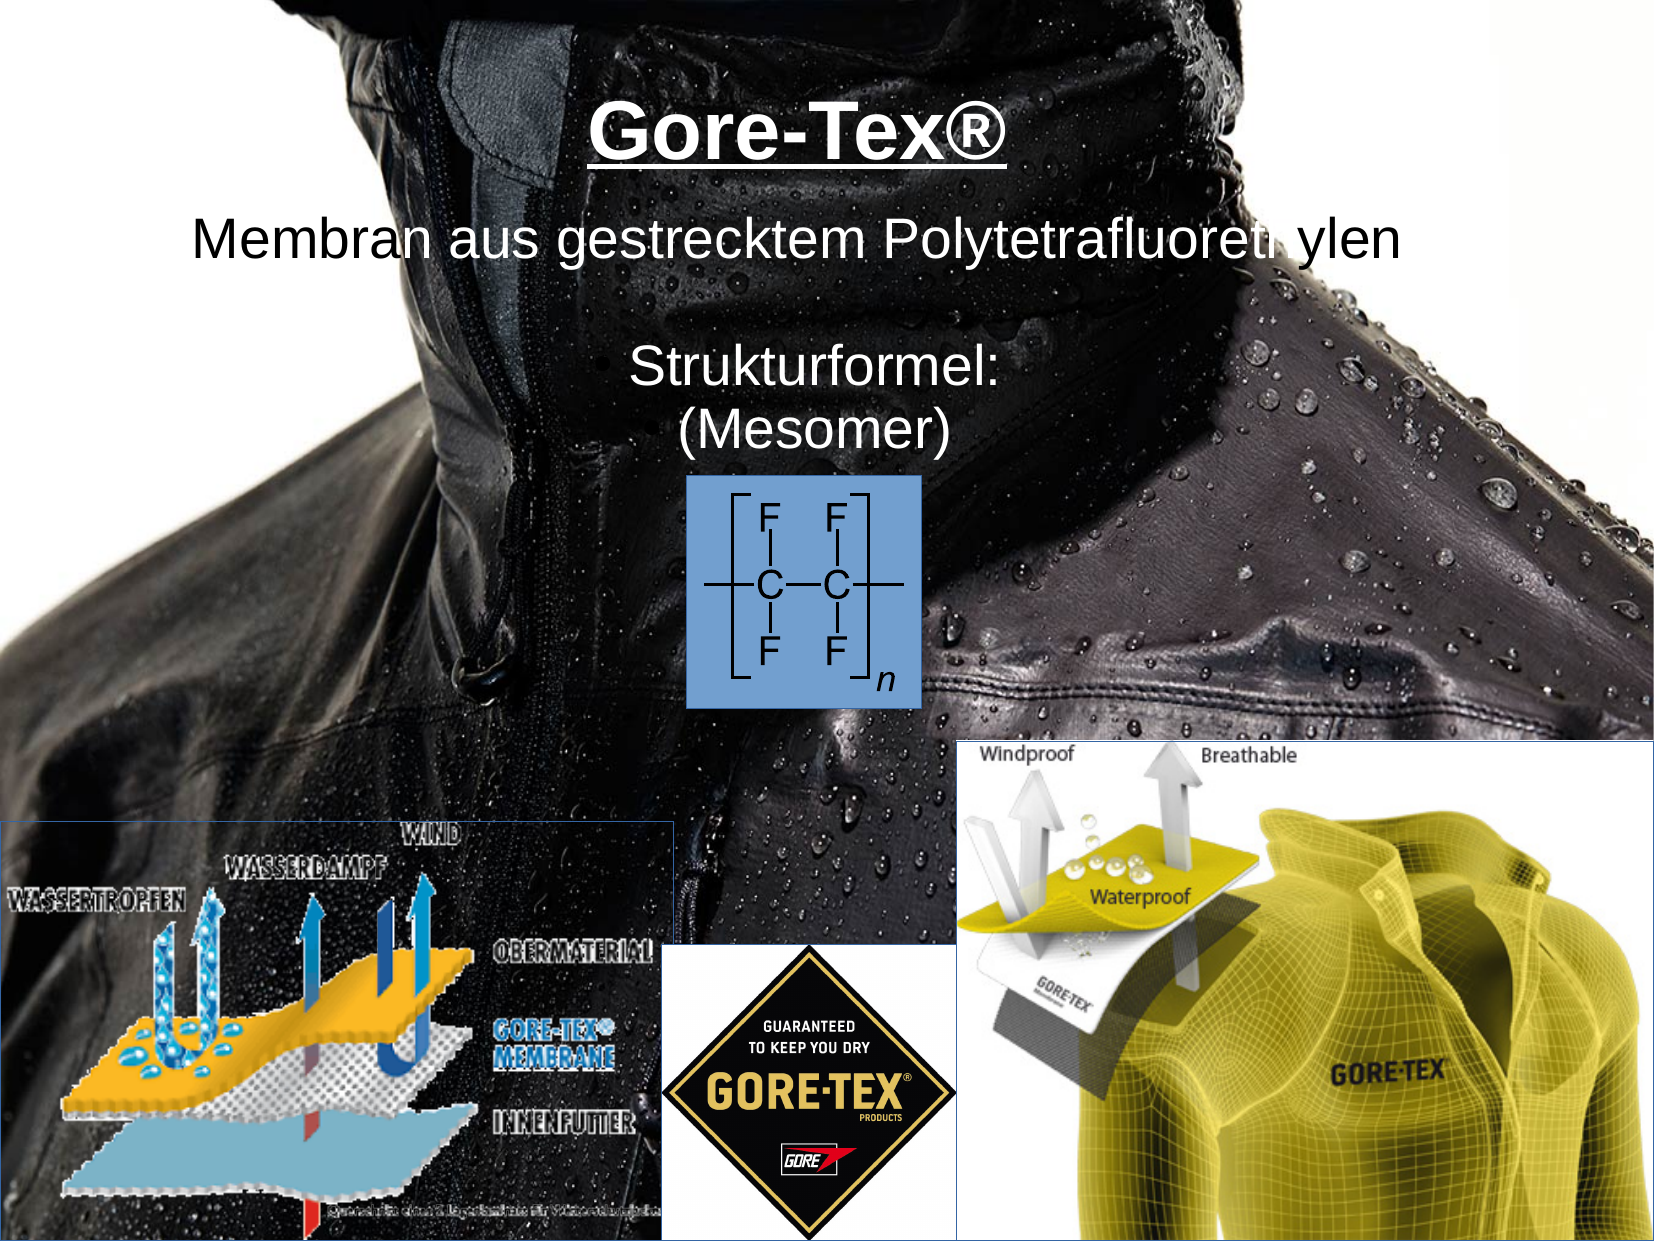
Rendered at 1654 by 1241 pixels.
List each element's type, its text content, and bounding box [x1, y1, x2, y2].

picture [0, 0, 1654, 1241]
subtitle Membran aus gestrecktem Polytetrafluorethylen Strukturformel: (Mesomer) [79, 0, 1515, 685]
